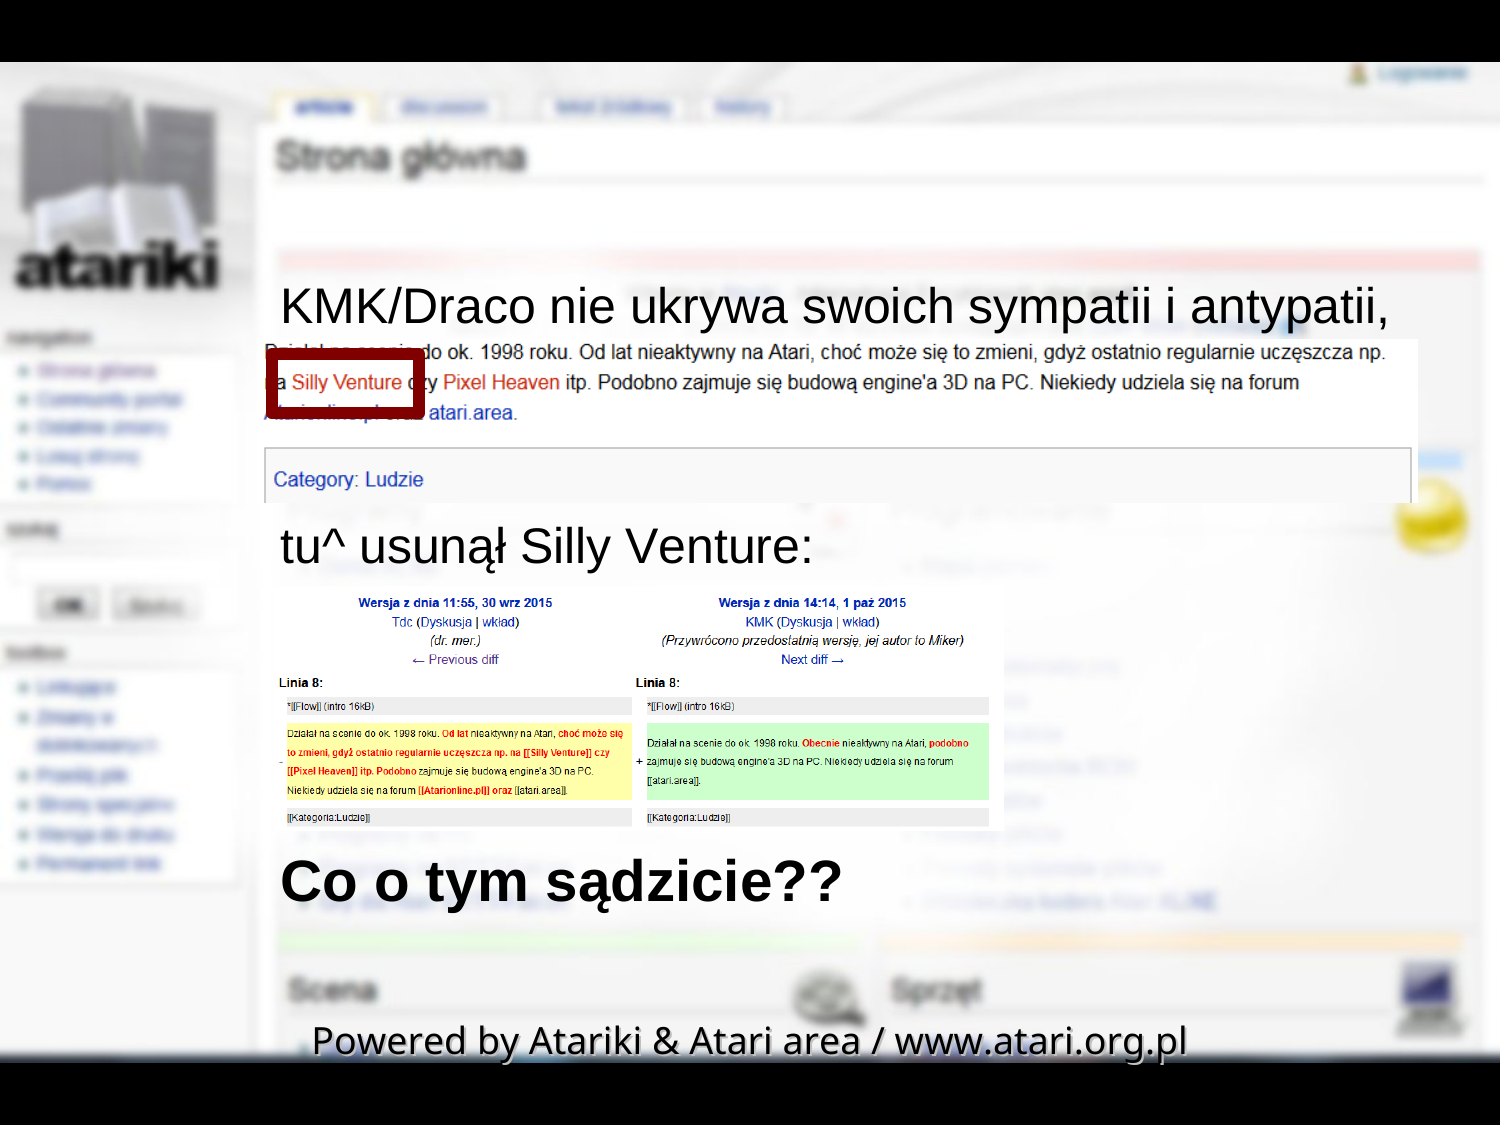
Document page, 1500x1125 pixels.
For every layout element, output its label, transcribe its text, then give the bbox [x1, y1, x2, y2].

text_box KMK/Draco nie ukrywa swoich sympatii i antypatii, tu^ usunął Silly Venture: Co o tym sądzicie?? [265, 503, 1418, 911]
text_box KMK/Draco nie ukrywa swoich sympatii i antypatii, tu^ usunął Silly Venture: Co o tym sądzicie?? [265, 265, 1418, 339]
picture [0, 62, 1500, 1009]
text_box Powered by Atariki & Atari area / www.atari.org.pl [0, 1009, 1500, 1070]
